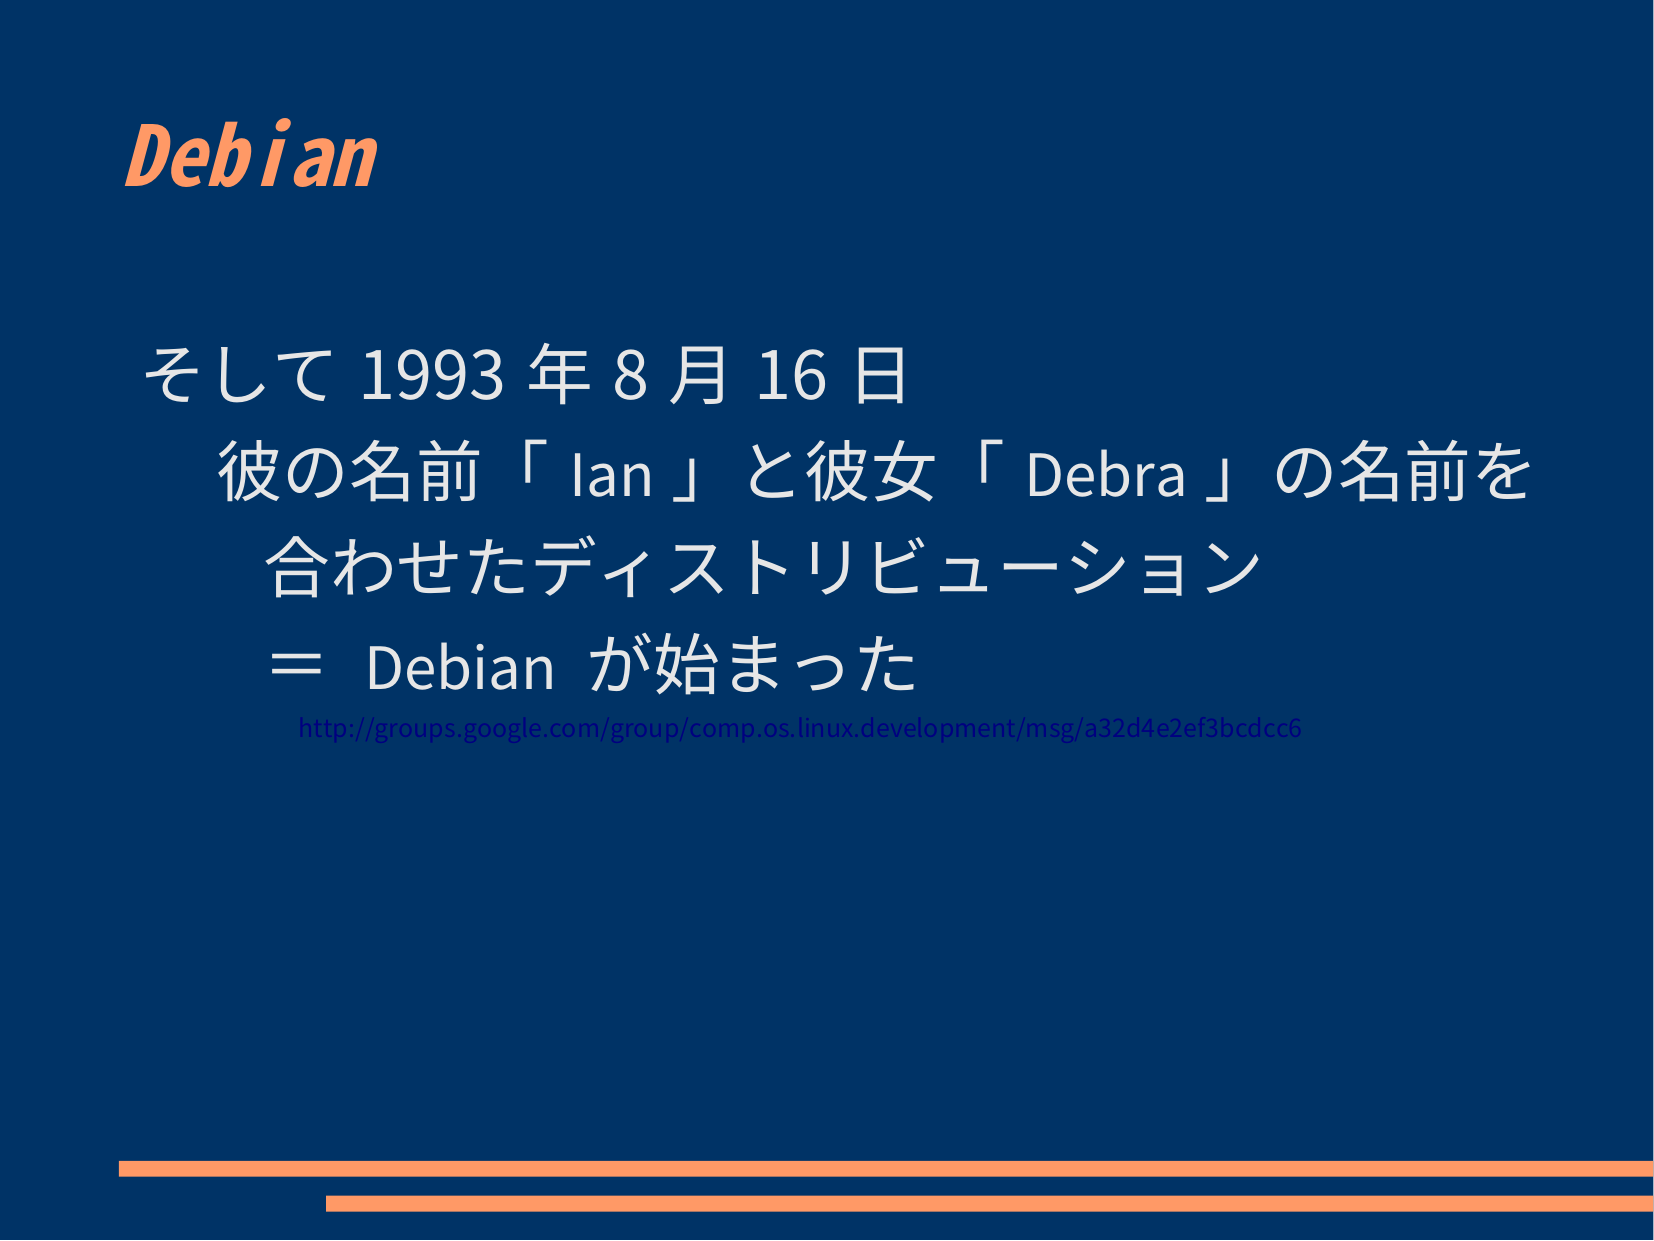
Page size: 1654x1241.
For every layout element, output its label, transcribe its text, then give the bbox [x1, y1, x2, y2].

title Debian [121, 46, 1534, 254]
list そして1993年8月16日 彼の名前「Ian」と彼女「Debra」の名前を合わせたディストリビューション ＝ Debian が始まった http://groups.google.com/group/comp.os.linux.development/msg/a32d4e2ef3bcdcc6 [121, 322, 1561, 1132]
